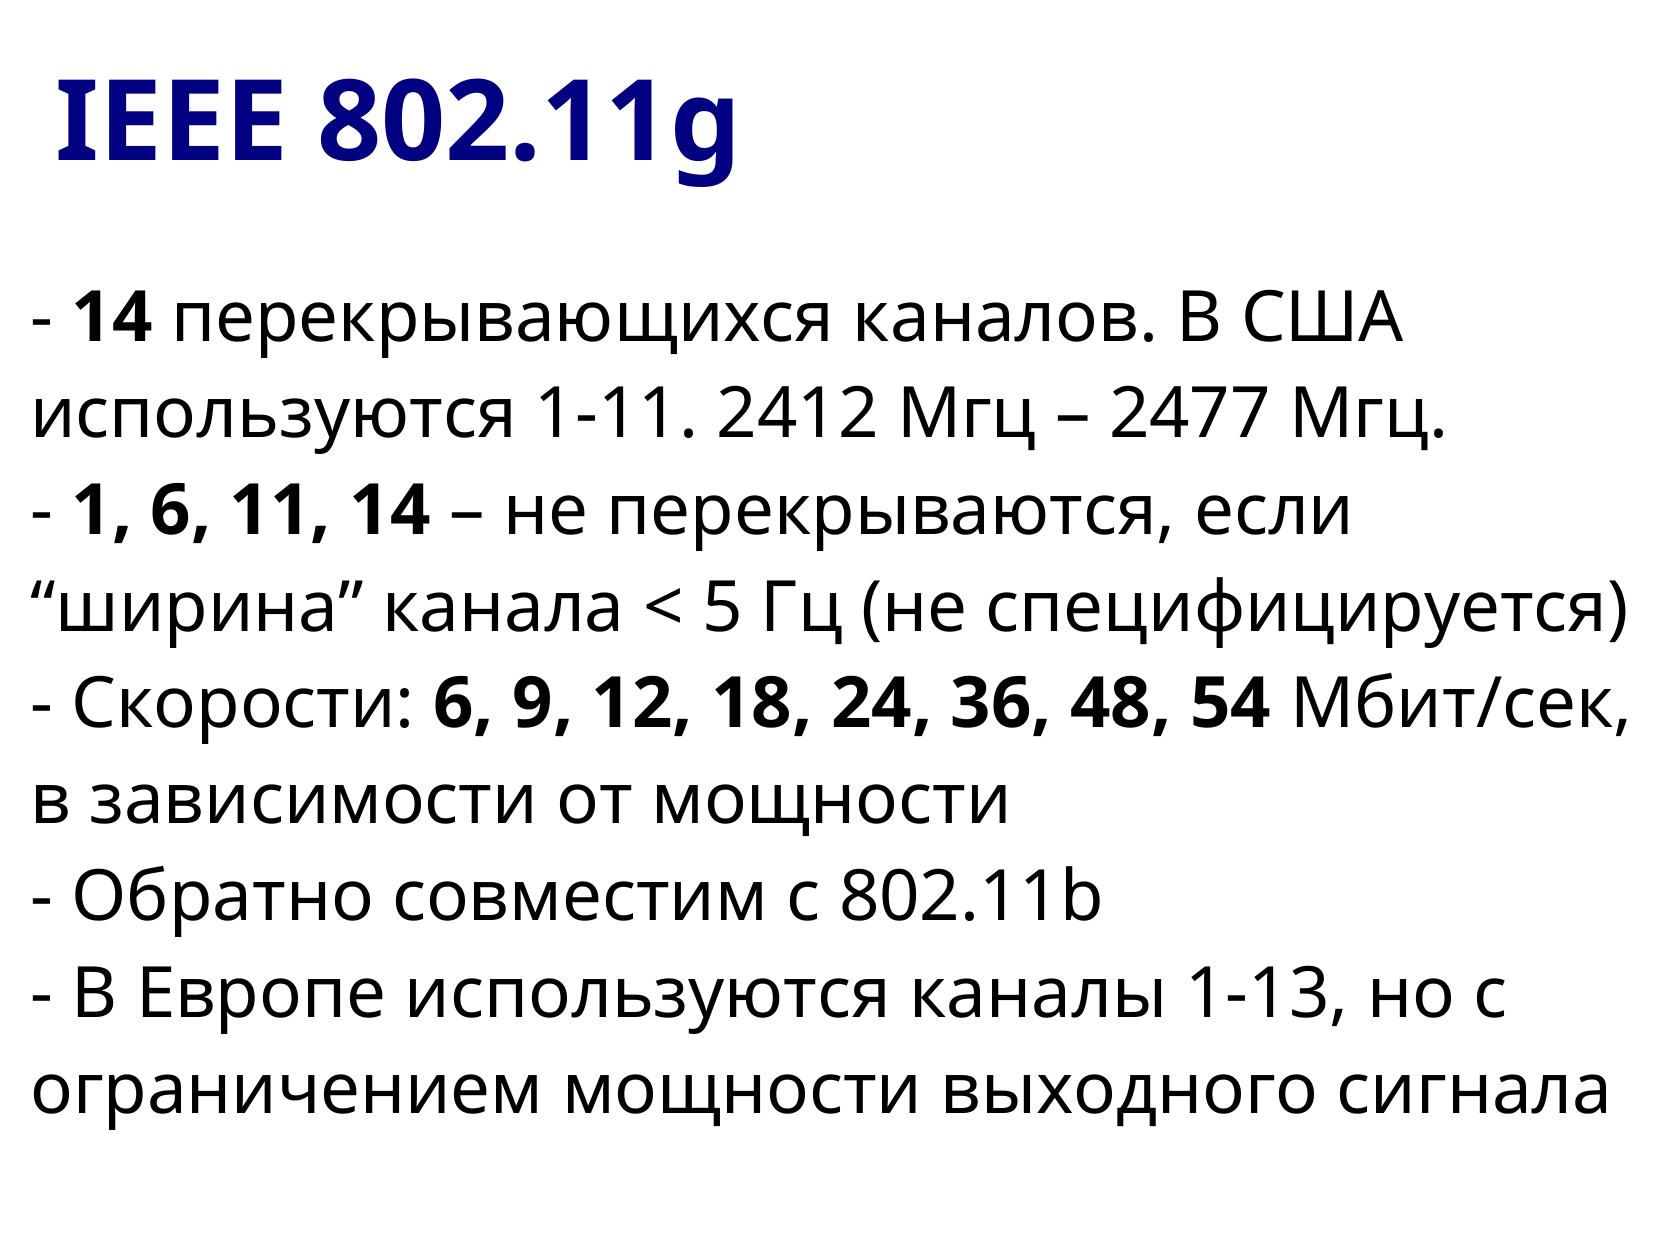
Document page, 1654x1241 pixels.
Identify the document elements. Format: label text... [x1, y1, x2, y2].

text_box - 14 перекрывающихся каналов. В США используются 1-11. 2412 Мгц – 2477 Мгц. - 1, 6, 11, 14 – не перекрываются, если “ширина” канала < 5 Гц (не специфицируется) - Скорости: 6, 9, 12, 18, 24, 36, 48, 54 Мбит/сек, в зависимости от мощности - Обратно совместим с 802.11b - В Европе используются каналы 1-13, но с ограничением мощности выходного сигнала [30, 265, 1654, 1213]
text_box IEEE 802.11g [55, 40, 906, 178]
